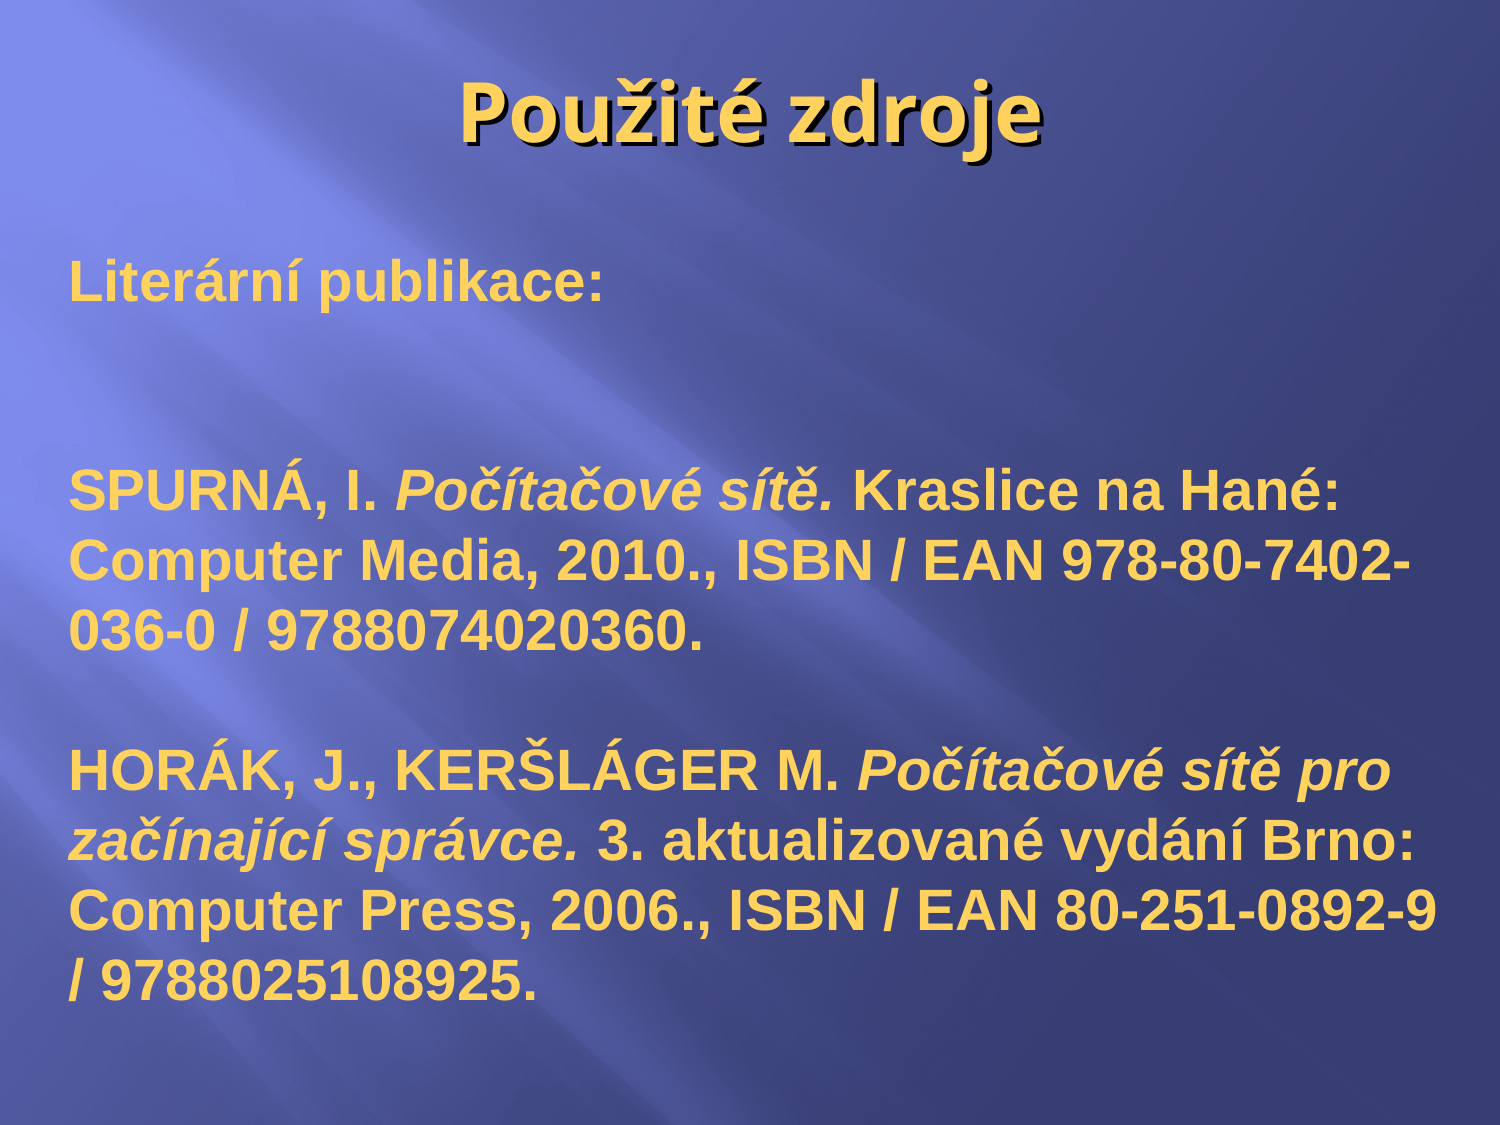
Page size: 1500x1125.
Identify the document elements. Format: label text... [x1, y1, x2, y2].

text_box Literární publikace: SPURNÁ, I. Počítačové sítě. Kraslice na Hané: Computer Media, 2010., ISBN / EAN 978-80-7402-036-0 / 9788074020360. HORÁK, J., KERŠLÁGER M. Počítačové sítě pro začínající správce. 3. aktualizované vydání Brno: Computer Press, 2006., ISBN / EAN 80-251-0892-9 / 9788025108925. [53, 220, 1459, 1035]
title Použité zdroje [75, 45, 1426, 173]
